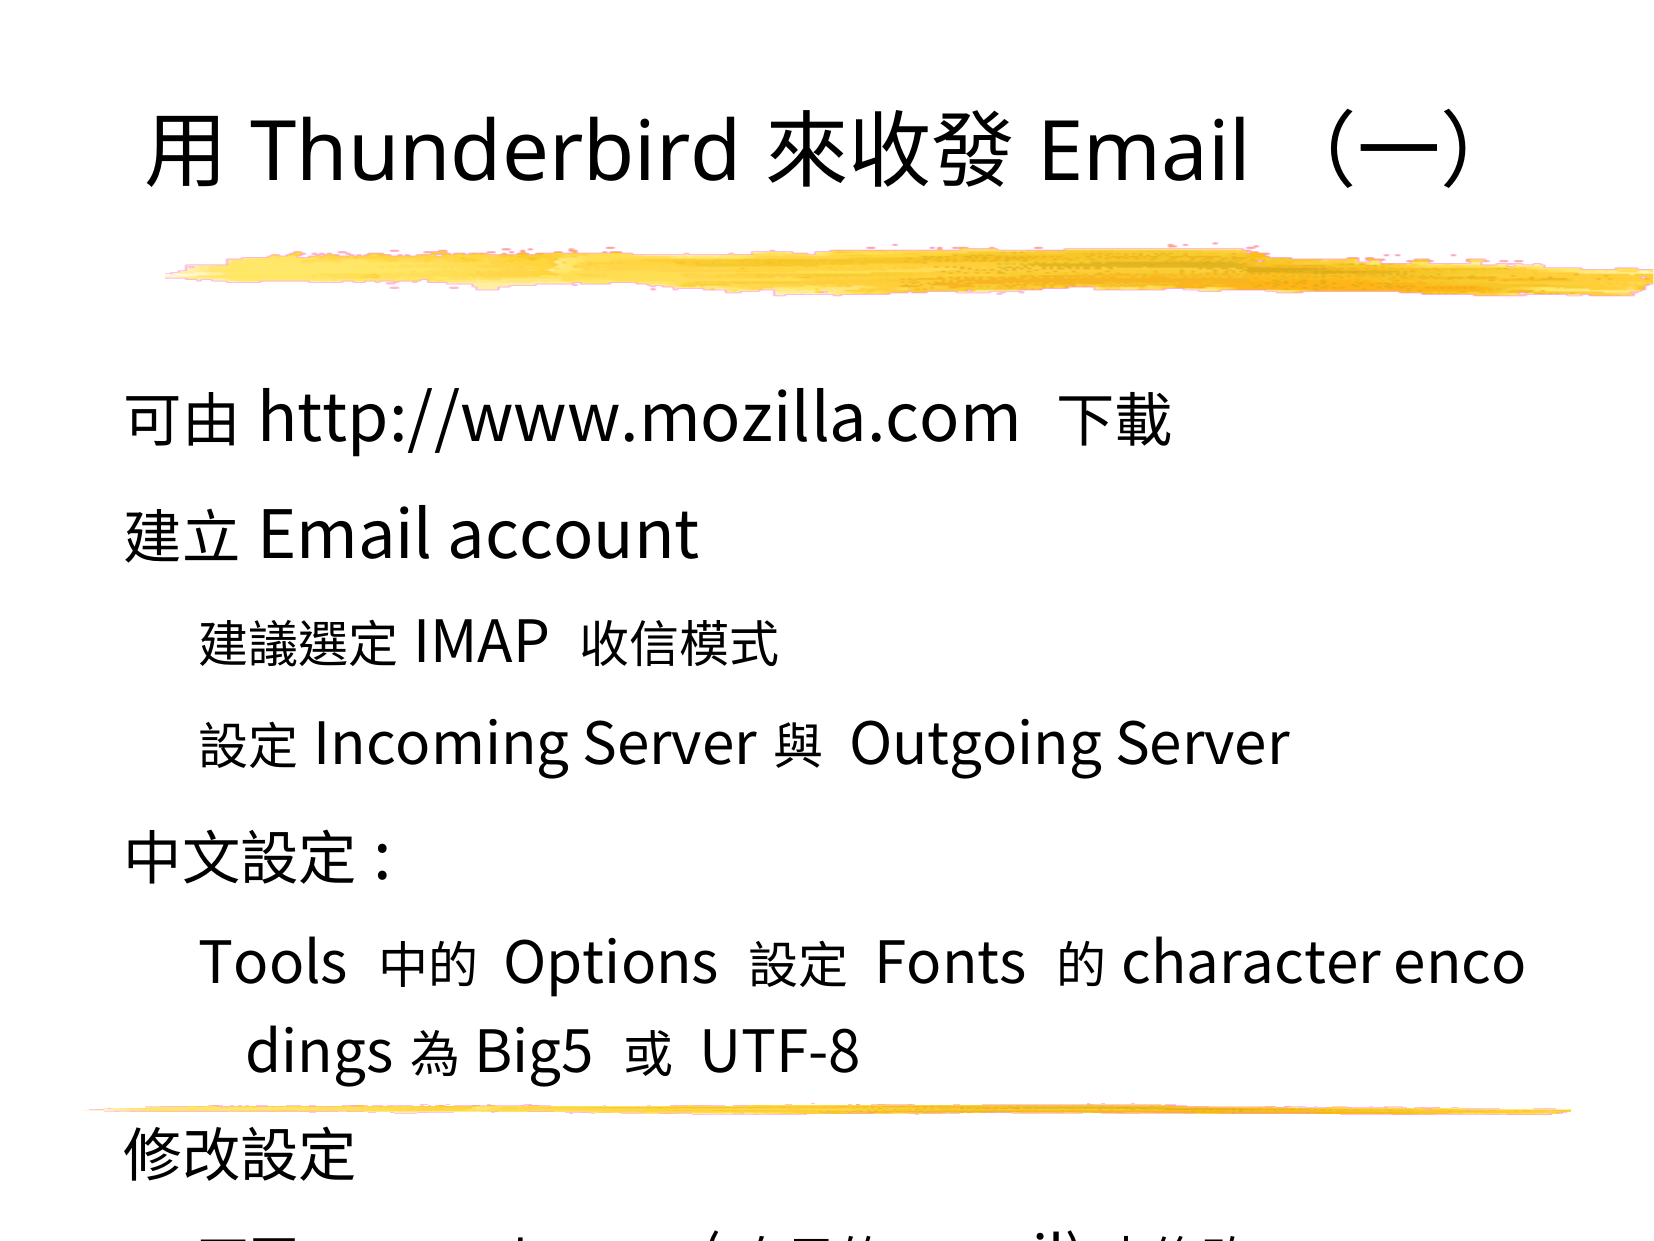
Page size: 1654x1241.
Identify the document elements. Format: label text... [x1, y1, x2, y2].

title 用Thunderbird來收發Email（一） [73, 41, 1595, 248]
picture [82, 1102, 124, 1117]
picture [1530, 1102, 1571, 1117]
picture [165, 237, 1654, 308]
list 可由http://www.mozilla.com 下載 建立Email account 建議選定IMAP 收信模式 設定Incoming Server與 Outgoing Server 中文設定: Tools 中的 Options 設定 Fonts 的character encodings為Big5 或 UTF-8 修改設定 可壓account name(自己的 email)去修改 [124, 358, 1530, 1192]
